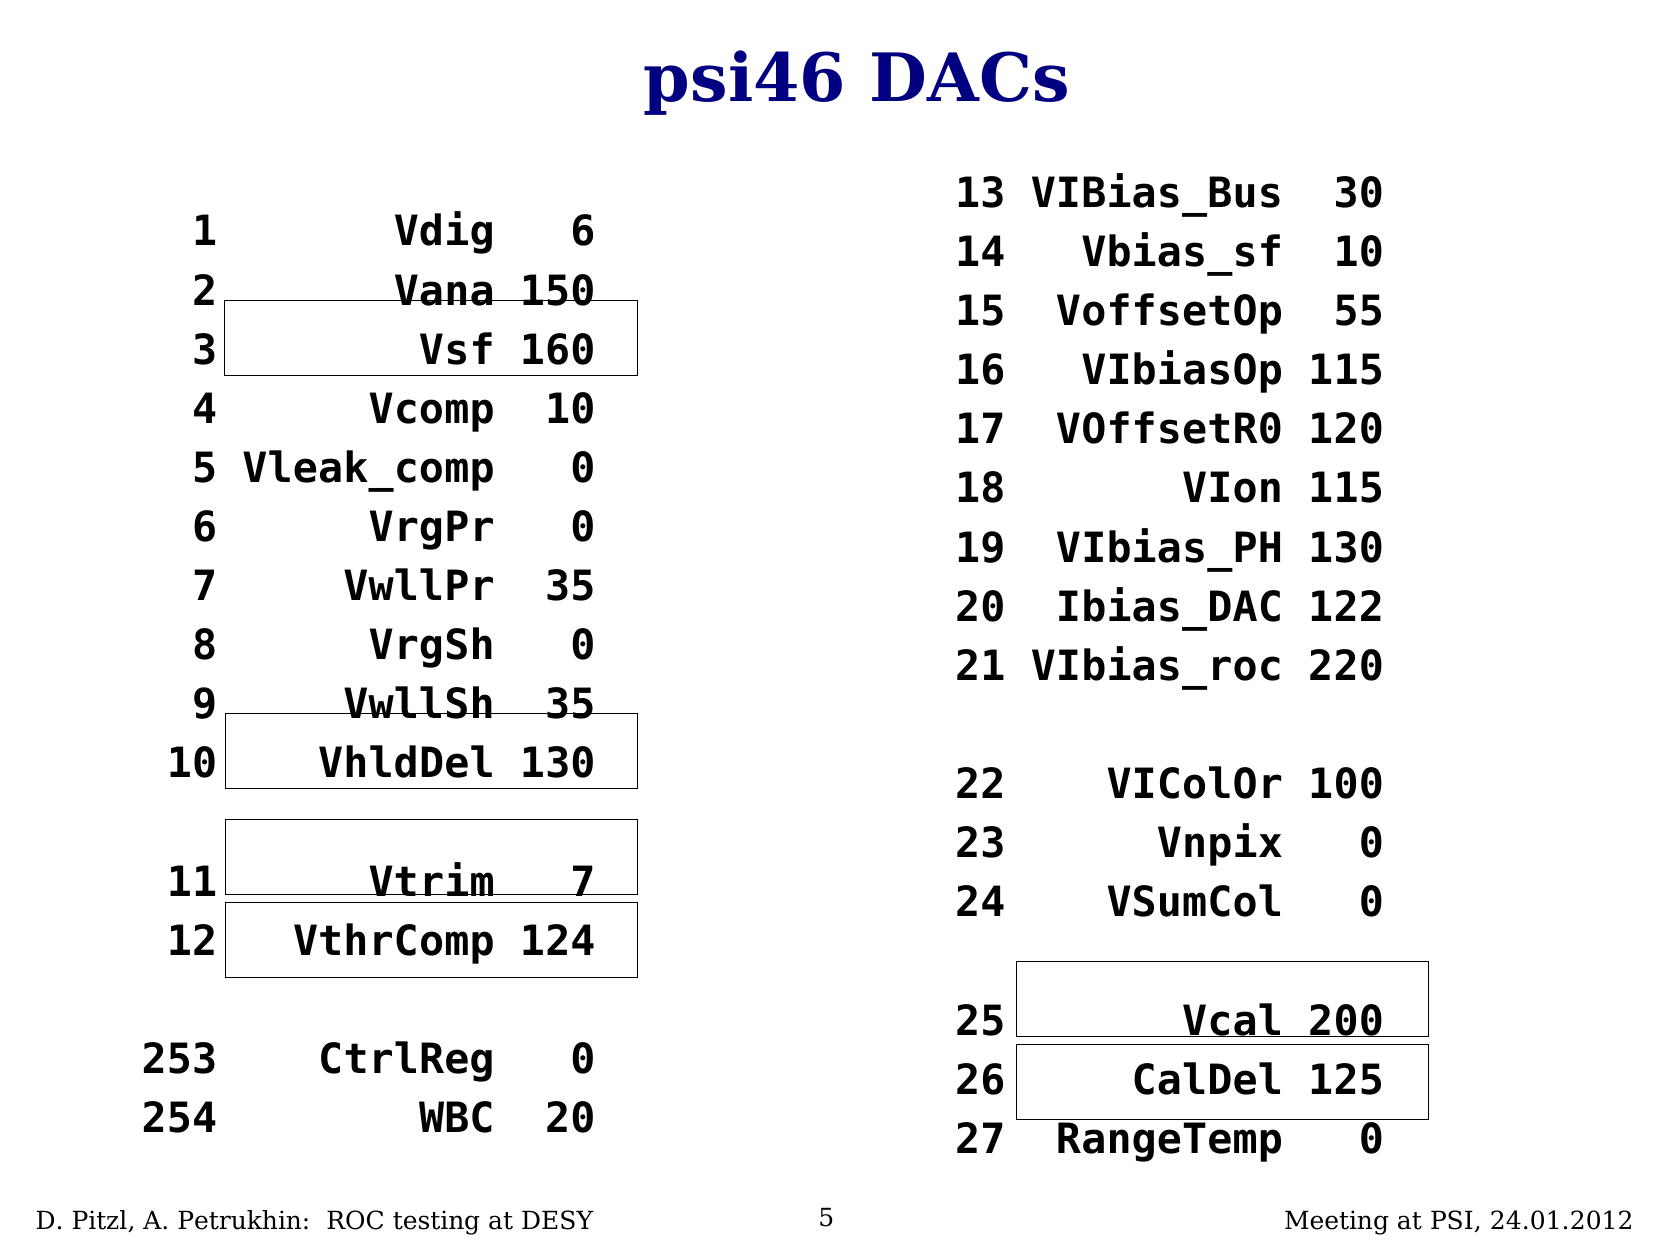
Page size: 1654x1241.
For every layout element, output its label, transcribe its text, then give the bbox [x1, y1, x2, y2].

text_box 1 Vdig 6 2 Vana 150 3 Vsf 160 4 Vcomp 10 5 Vleak_comp 0 6 VrgPr 0 7 VwllPr 35 8 VrgSh 0 9 VwllSh 35 10 VhldDel 130 11 Vtrim 7 12 VthrComp 124 253 CtrlReg 0 254 WBC 20 [225, 301, 597, 375]
text_box 1 Vdig 6 2 Vana 150 3 Vsf 160 4 Vcomp 10 5 Vleak_comp 0 6 VrgPr 0 7 VwllPr 35 8 VrgSh 0 9 VwllSh 35 10 VhldDel 130 11 Vtrim 7 12 VthrComp 124 253 CtrlReg 0 254 WBC 20 [226, 714, 597, 788]
text_box 13 VIBias_Bus 30 14 Vbias_sf 10 15 VoffsetOp 55 16 VIbiasOp 115 17 VOffsetR0 120 18 VIon 115 19 VIbias_PH 130 20 Ibias_DAC 122 21 VIbias_roc 220 22 VIColOr 100 23 Vnpix 0 24 VSumCol 0 25 Vcal 200 26 CalDel 125 27 RangeTemp 0 [1017, 962, 1385, 1036]
text_box 13 VIBias_Bus 30 14 Vbias_sf 10 15 VoffsetOp 55 16 VIbiasOp 115 17 VOffsetR0 120 18 VIon 115 19 VIbias_PH 130 20 Ibias_DAC 122 21 VIbias_roc 220 22 VIColOr 100 23 Vnpix 0 24 VSumCol 0 25 Vcal 200 26 CalDel 125 27 RangeTemp 0 [1017, 1045, 1385, 1119]
text_box 1 Vdig 6 2 Vana 150 3 Vsf 160 4 Vcomp 10 5 Vleak_comp 0 6 VrgPr 0 7 VwllPr 35 8 VrgSh 0 9 VwllSh 35 10 VhldDel 130 11 Vtrim 7 12 VthrComp 124 253 CtrlReg 0 254 WBC 20 [141, 196, 597, 1132]
text_box 13 VIBias_Bus 30 14 Vbias_sf 10 15 VoffsetOp 55 16 VIbiasOp 115 17 VOffsetR0 120 18 VIon 115 19 VIbias_PH 130 20 Ibias_DAC 122 21 VIbias_roc 220 22 VIColOr 100 23 Vnpix 0 24 VSumCol 0 25 Vcal 200 26 CalDel 125 27 RangeTemp 0 [929, 158, 1385, 1153]
text_box 1 Vdig 6 2 Vana 150 3 Vsf 160 4 Vcomp 10 5 Vleak_comp 0 6 VrgPr 0 7 VwllPr 35 8 VrgSh 0 9 VwllSh 35 10 VhldDel 130 11 Vtrim 7 12 VthrComp 124 253 CtrlReg 0 254 WBC 20 [226, 820, 597, 894]
text_box 1 Vdig 6 2 Vana 150 3 Vsf 160 4 Vcomp 10 5 Vleak_comp 0 6 VrgPr 0 7 VwllPr 35 8 VrgSh 0 9 VwllSh 35 10 VhldDel 130 11 Vtrim 7 12 VthrComp 124 253 CtrlReg 0 254 WBC 20 [226, 903, 597, 977]
title psi46 DACs [151, 32, 1564, 124]
